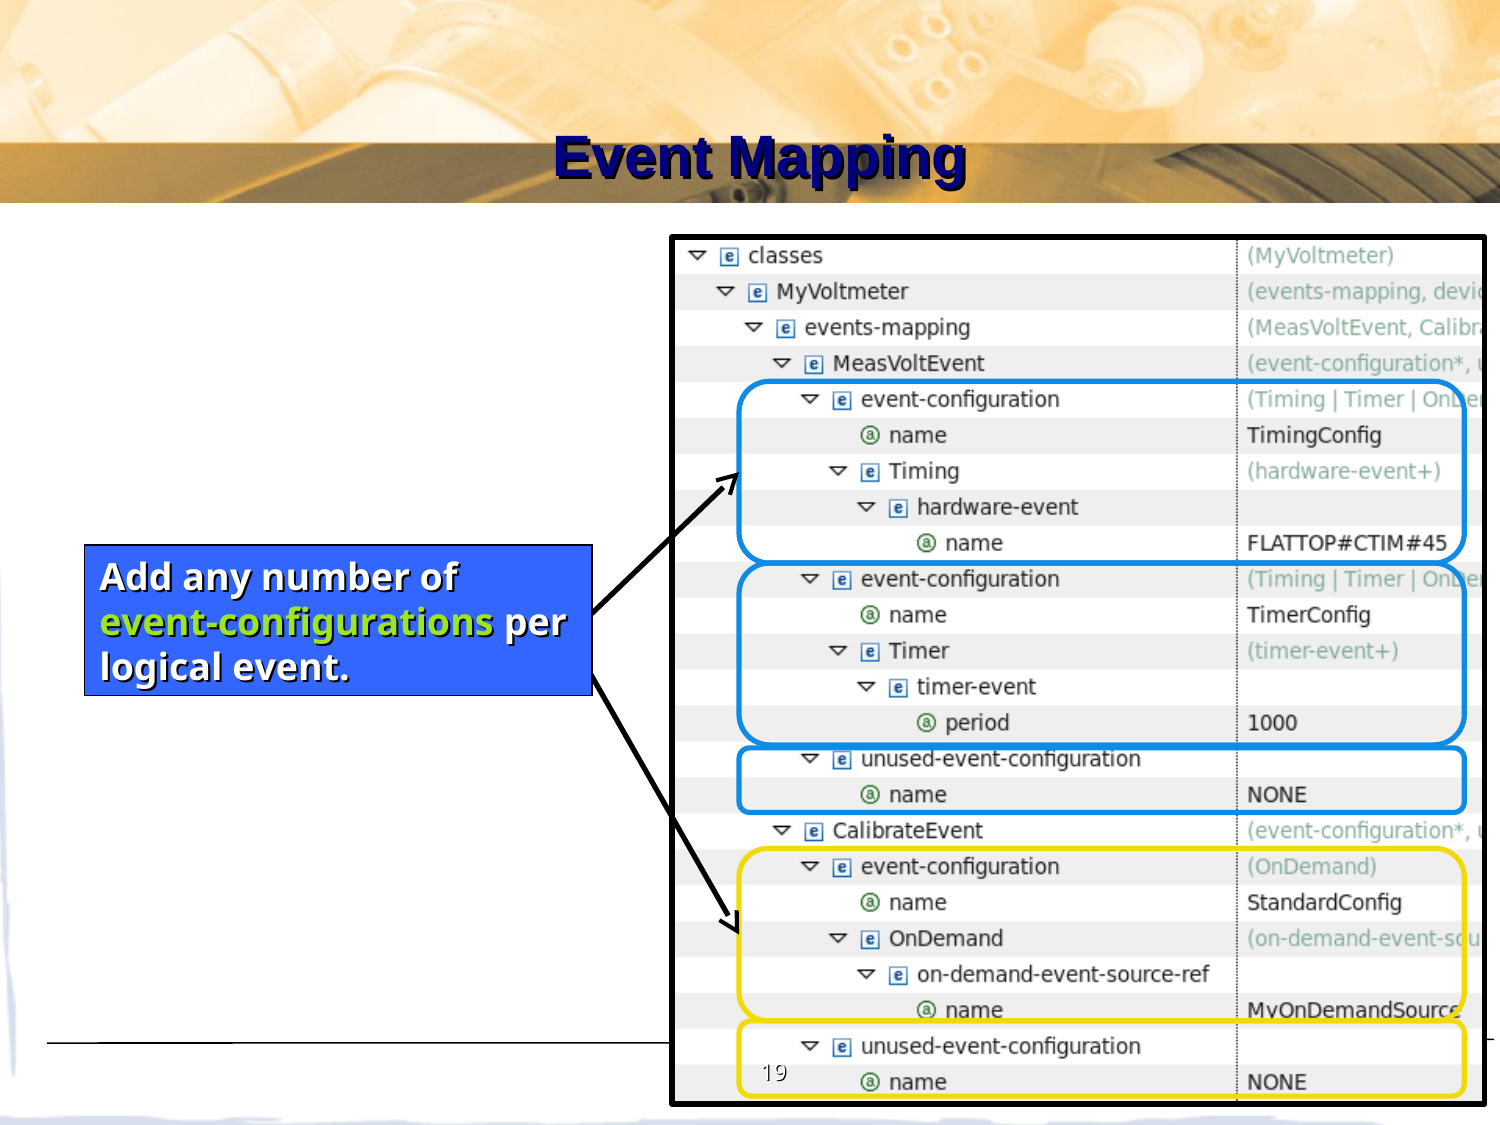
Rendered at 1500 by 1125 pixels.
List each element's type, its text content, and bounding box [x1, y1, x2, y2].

text_box [739, 747, 1465, 813]
text_box [739, 848, 1465, 1097]
text_box <number> [710, 1042, 836, 1103]
title Event Mapping [127, 17, 1372, 290]
picture [0, 0, 1500, 1125]
text_box Add any number of event-configurations per logical event. [84, 545, 593, 696]
text_box [739, 381, 1465, 745]
